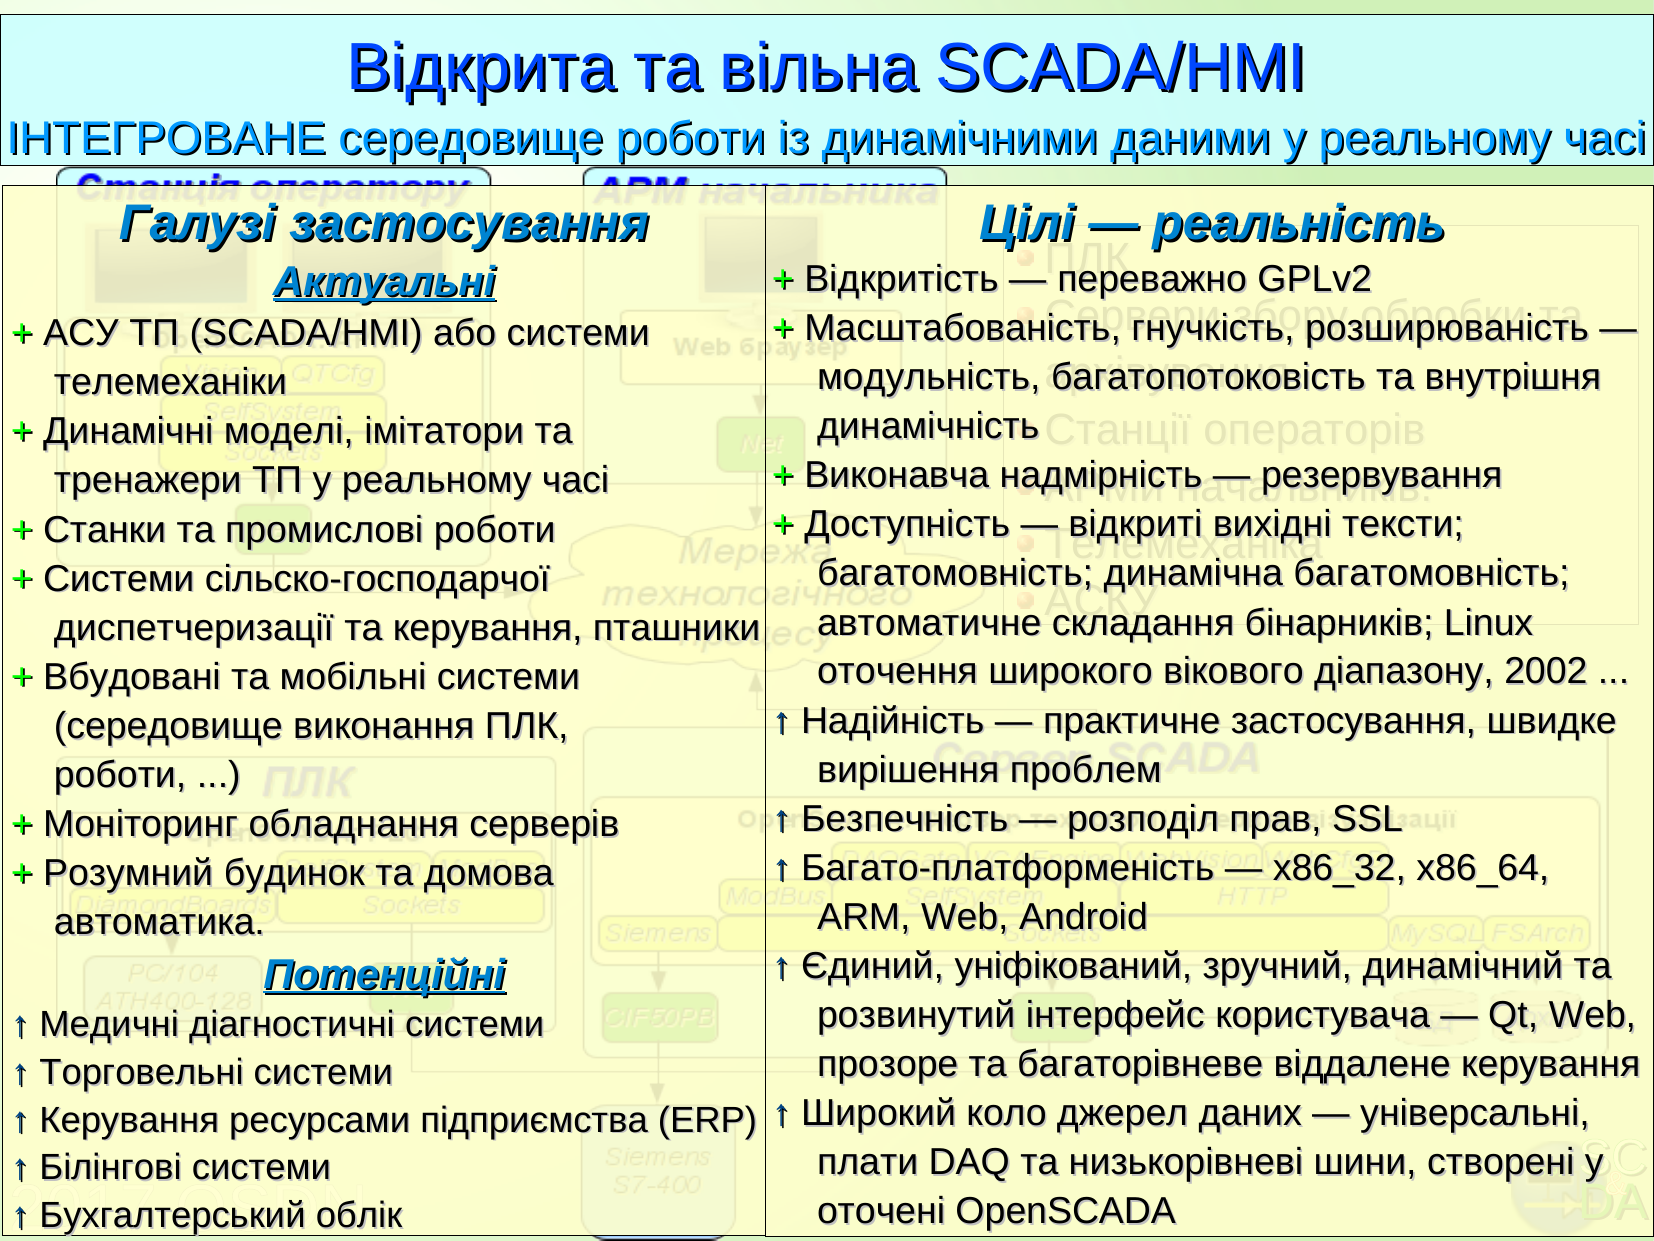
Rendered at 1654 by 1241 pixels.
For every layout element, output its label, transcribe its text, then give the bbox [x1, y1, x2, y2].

picture [56, 166, 1609, 185]
list Галузі застосування Актуальні + АСУ ТП (SCADA/HMI) або системи телемеханіки + Динамічні моделі, імітатори та тренажери ТП у реальному часі + Станки та промислові роботи + Системи сільско-господарчої диспетчеризації та керування, пташники + Вбудовані та мобільні системи (середовище виконання ПЛК, роботи, ...) + Моніторинг обладнання серверів + Розумний будинок та домова автоматика. Потенційні ↑ Медичні діагностичні системи ↑ Торговельні системи ↑ Керування ресурсами підприємства (ERP) ↑ Білінгові системи ↑ Бухгалтерський облік [2, 185, 766, 1193]
title Відкрита та вільна SCADA/HMI ІНТЕГРОВАНЕ середовище роботи із динамічними даними у реальному часі [0, 14, 1654, 166]
list Цілі — реальність + Відкритість — переважно GPLv2 + Масштабованість, гнучкість, розширюваність — модульність, багатопотоковість та внутрішня динамічність + Виконавча надмірність — резервування + Доступність — відкриті вихідні тексти; багатомовність; динамічна багатомовність; автоматичне складання бінарників; Linux оточення широкого вікового діапазону, 2002 ... ↑ Надійність — практичне застосування, швидке вирішення проблем ↑ Безпечність — розподіл прав, SSL ↑ Багато-платформеність — x86_32, x86_64, ARM, Web, Android ↑ Єдиний, уніфікований, зручний, динамічний та розвинутий інтерфейс користувача — Qt, Web, прозоре та багаторівневе віддалене керування ↑ Широкий коло джерел даних — універсальні, плати DAQ та низькорівневі шини, створені у оточені OpenSCADA [765, 185, 1654, 1237]
picture [56, 1236, 1609, 1241]
